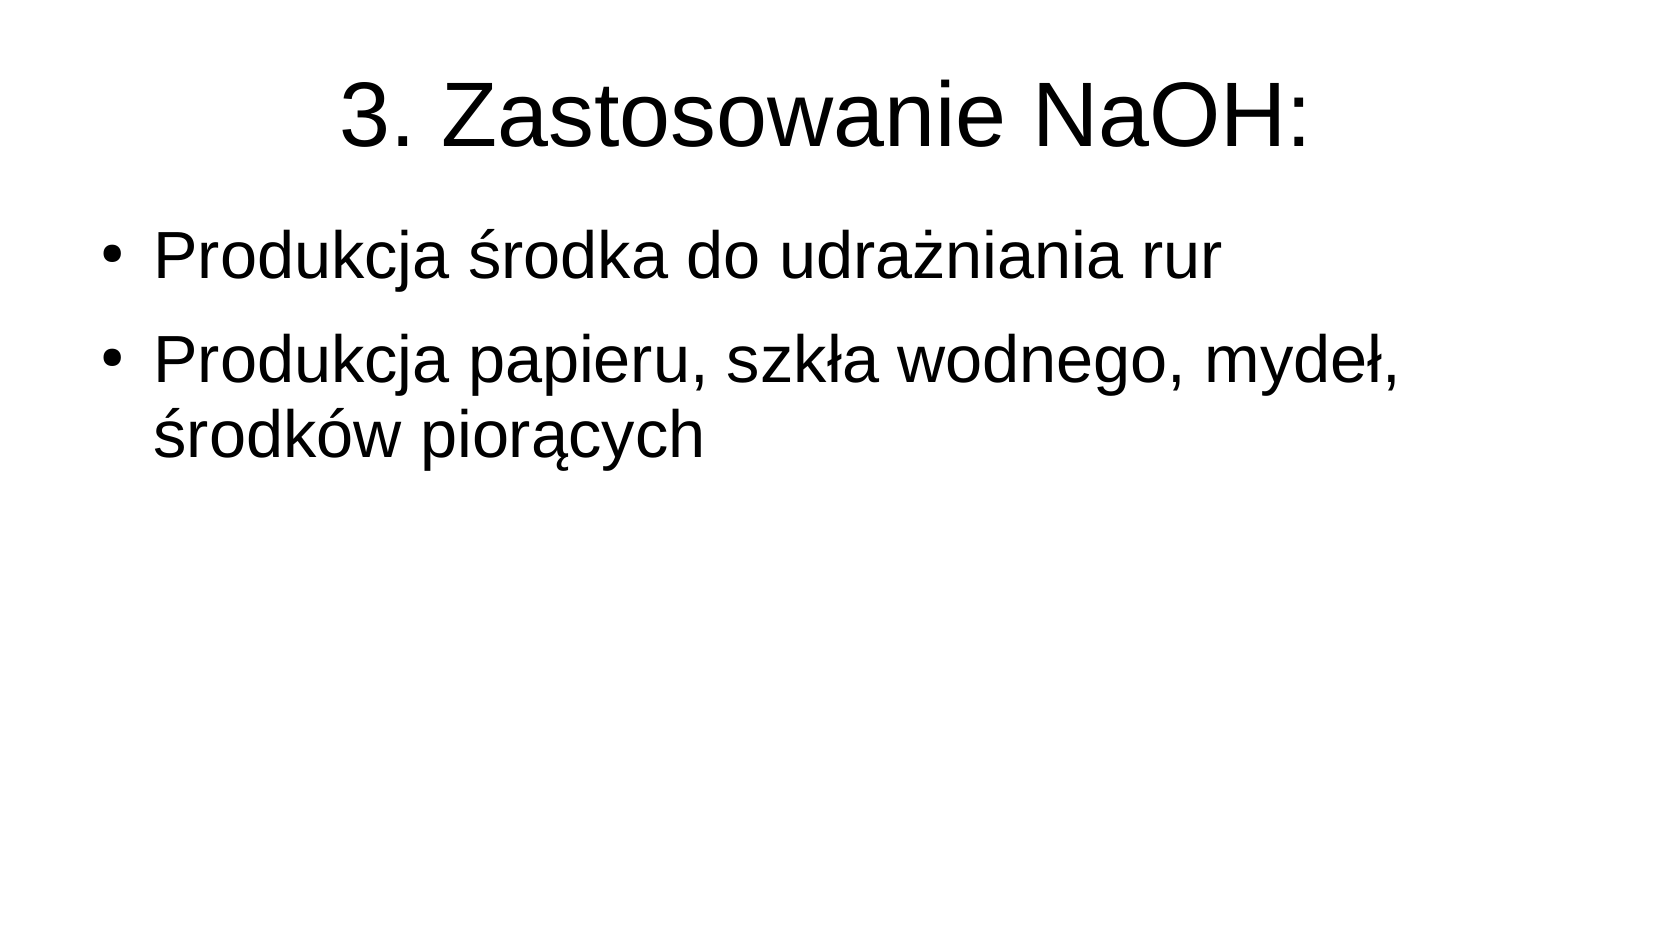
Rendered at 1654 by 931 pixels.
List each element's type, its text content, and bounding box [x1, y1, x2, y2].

list Produkcja środka do udrażniania rur Produkcja papieru, szkła wodnego, mydeł, środków piorących [82, 217, 1571, 758]
title 3. Zastosowanie NaOH: [82, 37, 1571, 193]
